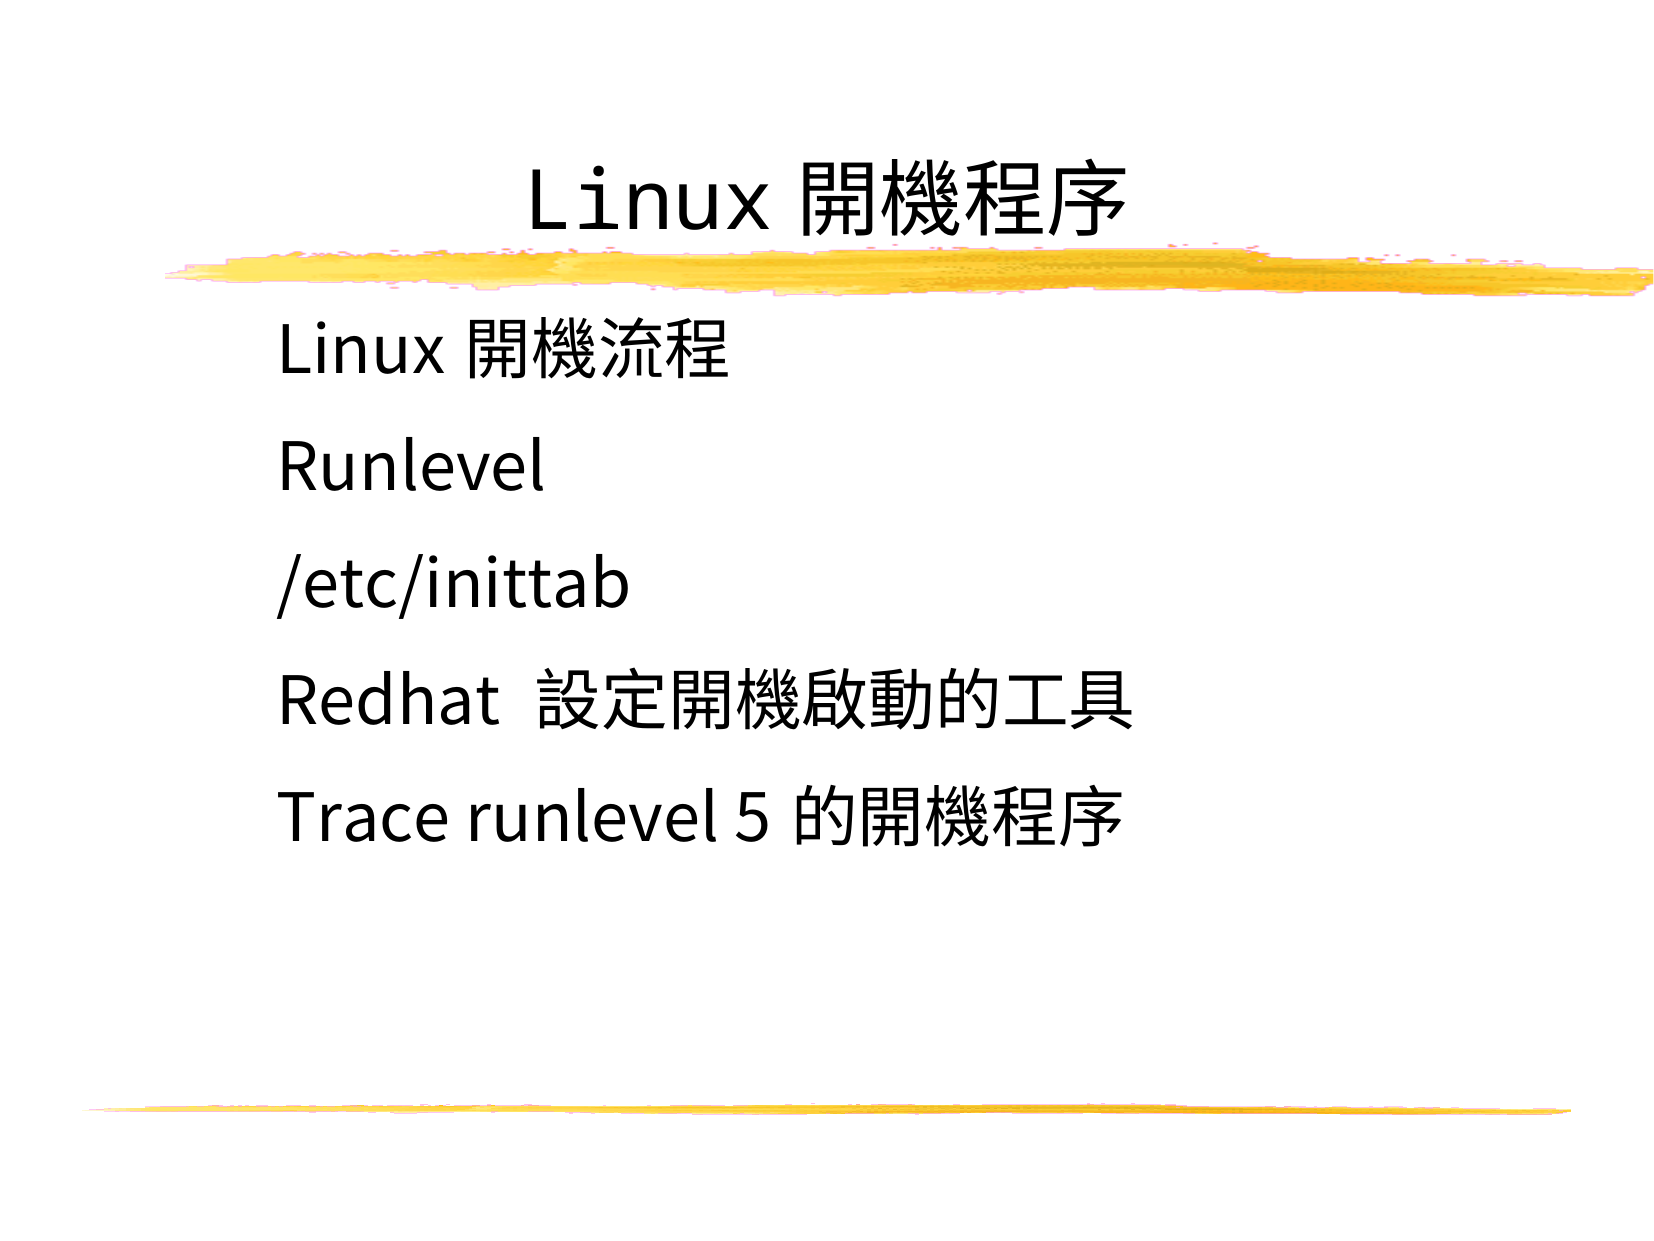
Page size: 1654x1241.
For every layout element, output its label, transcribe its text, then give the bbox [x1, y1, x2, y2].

picture [165, 237, 1654, 308]
list Linux開機流程 Runlevel /etc/inittab Redhat 設定開機啟動的工具 Trace runlevel 5的開機程序 [261, 282, 1489, 1031]
picture [82, 1102, 1571, 1117]
title Linux開機程序 [124, 55, 1530, 262]
